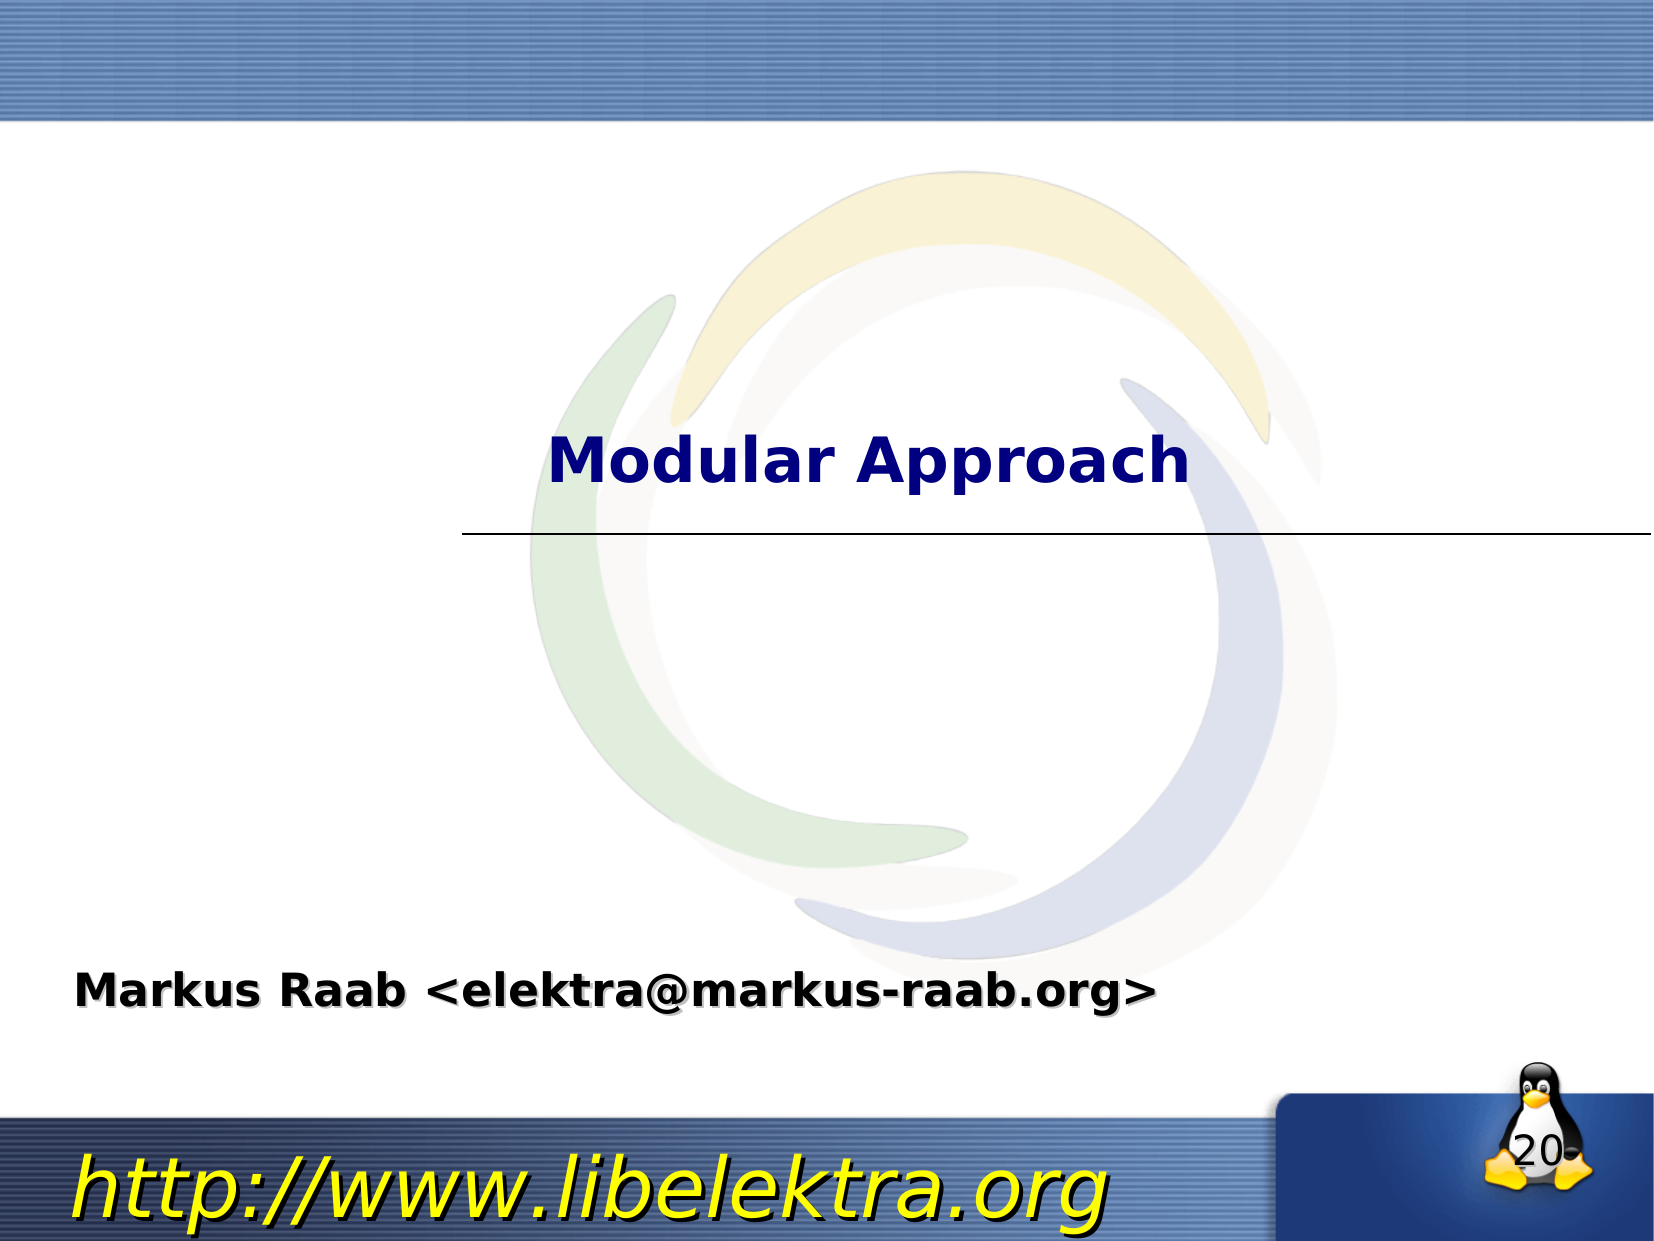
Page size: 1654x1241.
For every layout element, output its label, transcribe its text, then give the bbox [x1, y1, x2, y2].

text_box Modular Approach [531, 413, 1434, 511]
text_box <Nummer> [1312, 1122, 1565, 1178]
picture [481, 535, 1374, 953]
text_box Markus Raab <elektra@markus-raab.org> [58, 953, 1481, 1030]
picture [0, 1061, 1654, 1241]
picture [0, 0, 1654, 533]
